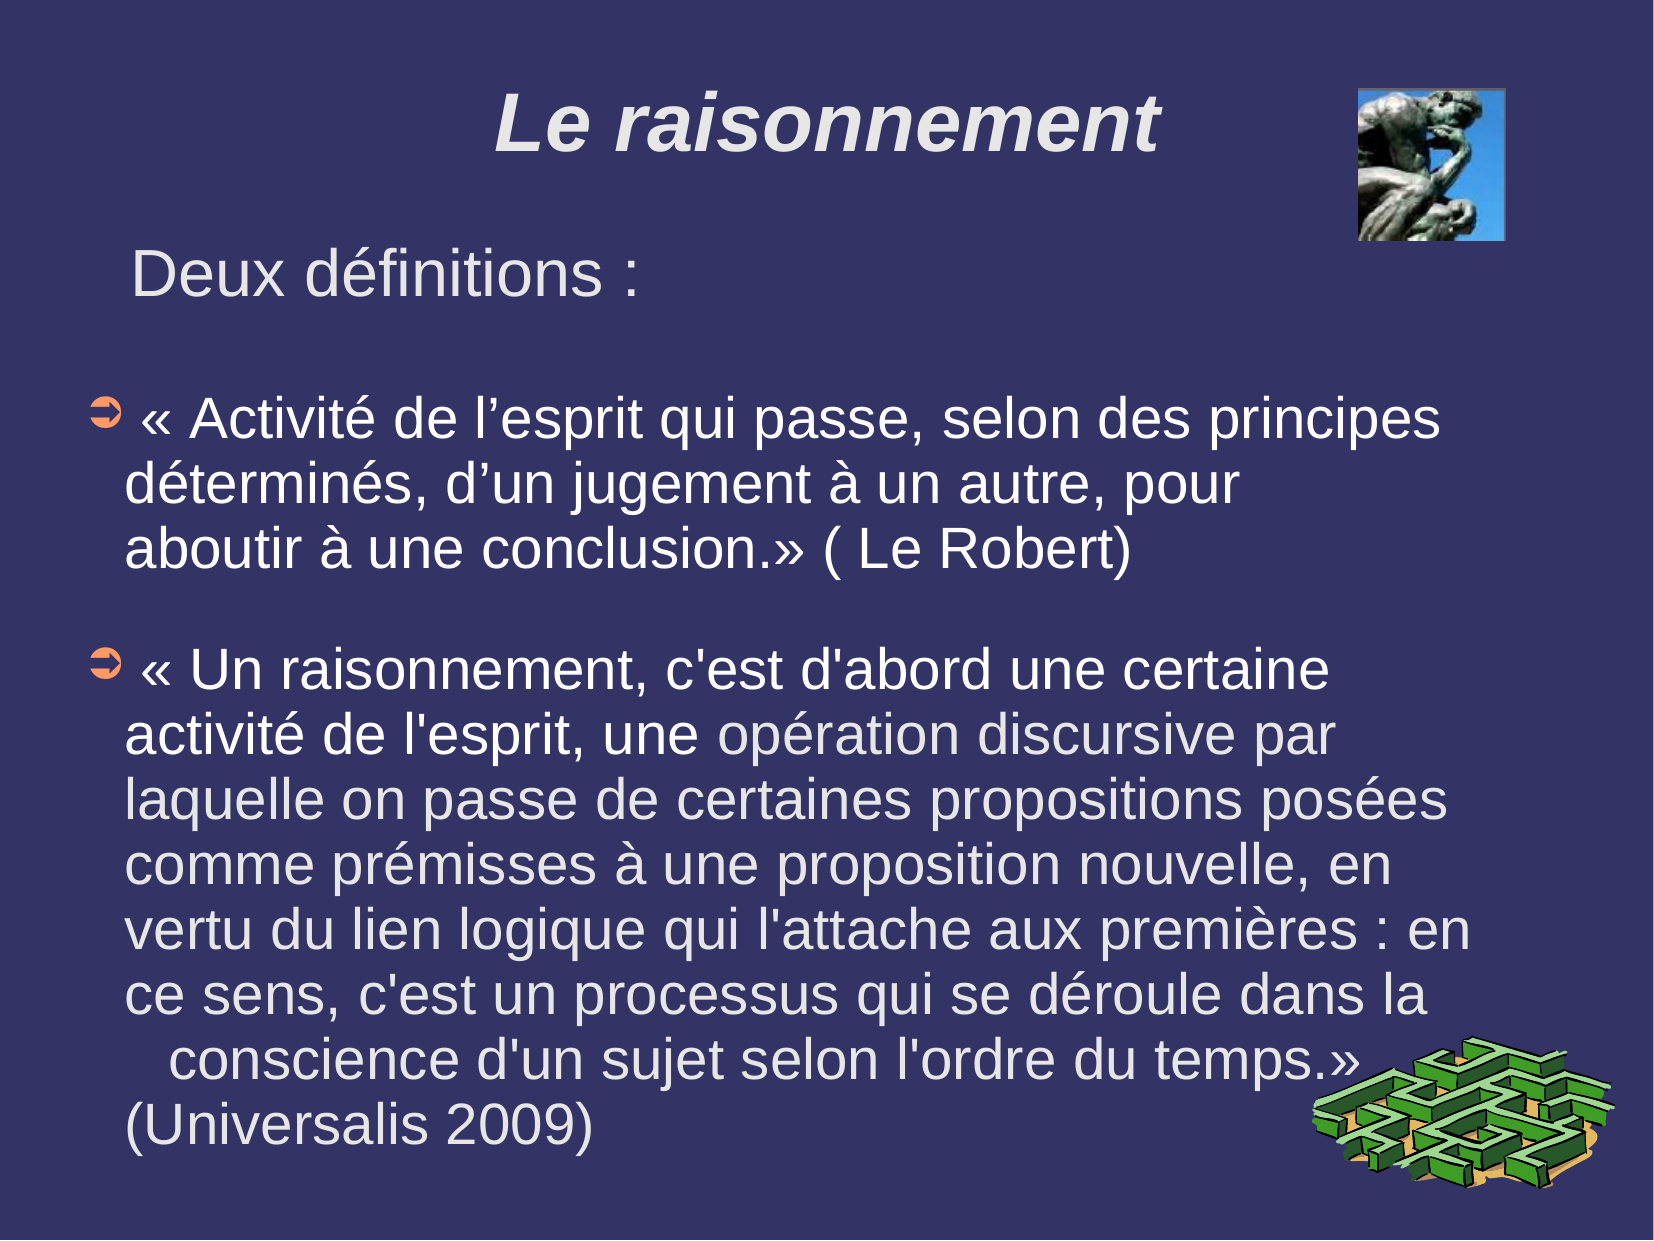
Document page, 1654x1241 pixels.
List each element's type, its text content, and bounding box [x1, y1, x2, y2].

title Le raisonnement [121, 19, 1534, 227]
list Deux définitions : « Activité de l’esprit qui passe, selon des principes déterminés, d’un jugement à un autre, pour aboutir à une conclusion.» ( Le Robert) « Un raisonnement, c'est d'abord une certaine activité de l'esprit, une opération discursive par laquelle on passe de certaines propositions posées comme prémisses à une proposition nouvelle, en vertu du lien logique qui l'attache aux premières : en ce sens, c'est un processus qui se déroule dans la conscience d'un sujet selon l'ordre du temps.» (Universalis 2009) [85, 236, 1477, 1155]
picture [1358, 88, 1506, 241]
